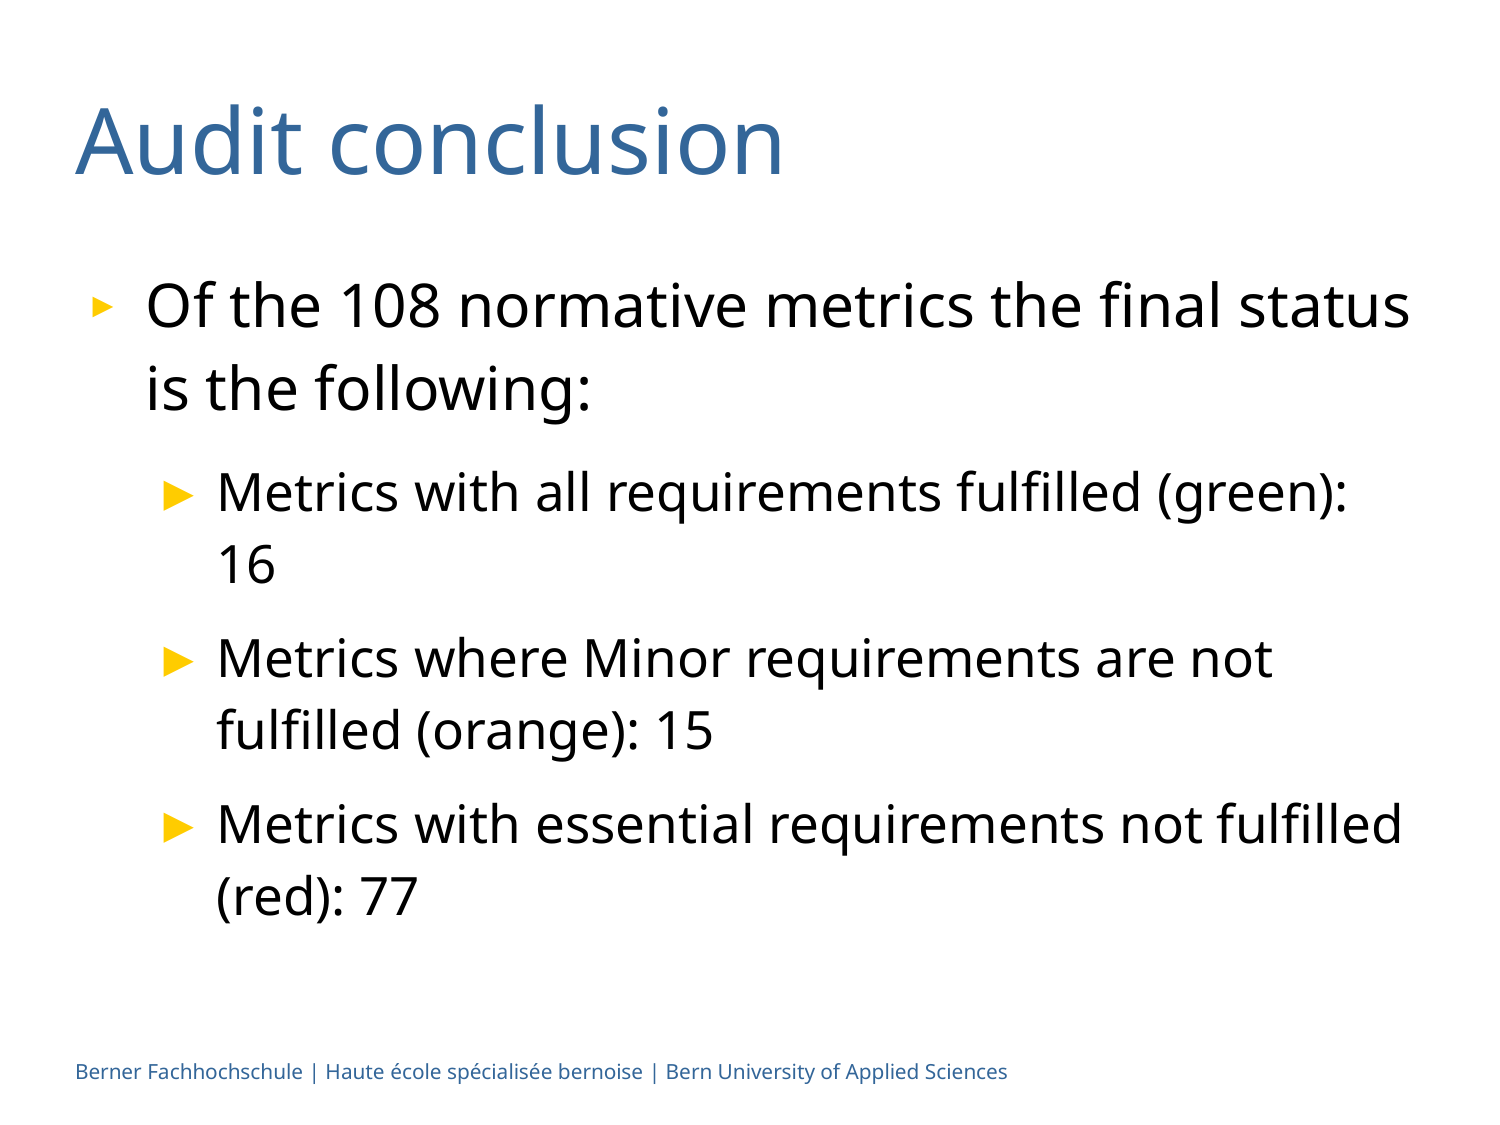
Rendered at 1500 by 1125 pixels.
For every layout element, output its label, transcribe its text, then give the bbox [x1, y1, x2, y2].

list Of the 108 normative metrics the final status is the following: Metrics with all requirements fulfilled (green): 16 Metrics where Minor requirements are not fulfilled (orange): 15 Metrics with essential requirements not fulfilled (red): 77 [75, 263, 1425, 1006]
title Audit conclusion [75, 44, 1425, 233]
